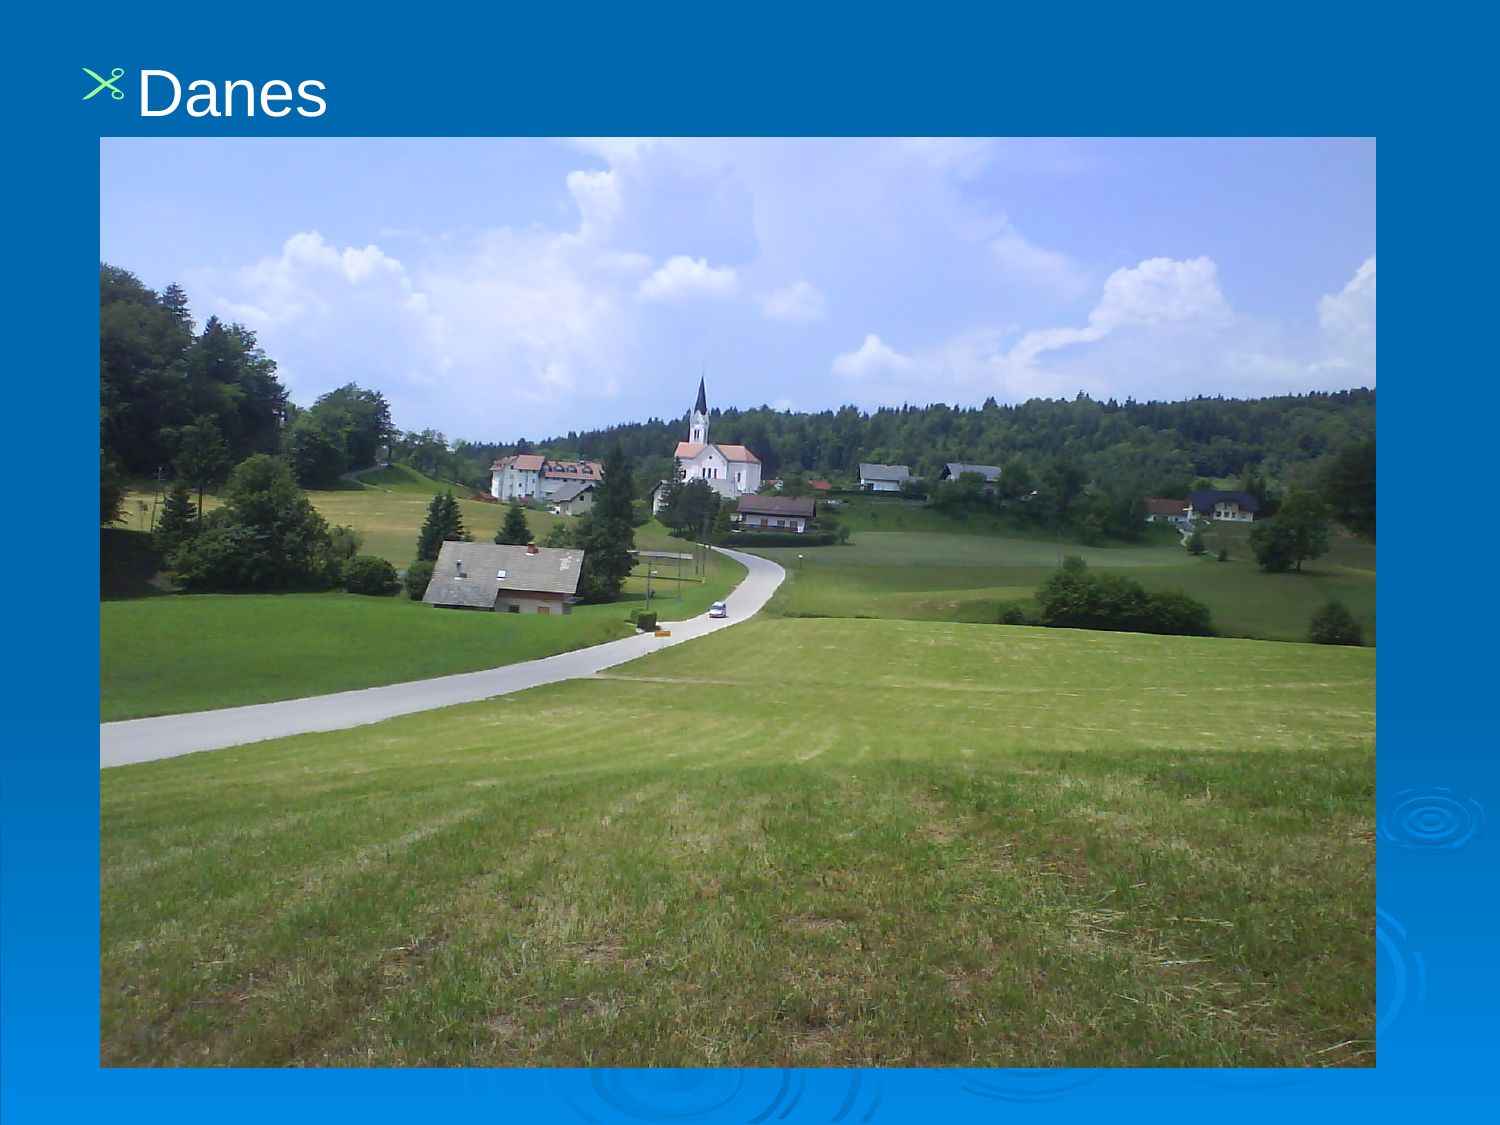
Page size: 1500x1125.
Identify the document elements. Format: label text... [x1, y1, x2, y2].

picture [100, 137, 1376, 1068]
list Danes [64, 42, 1415, 786]
